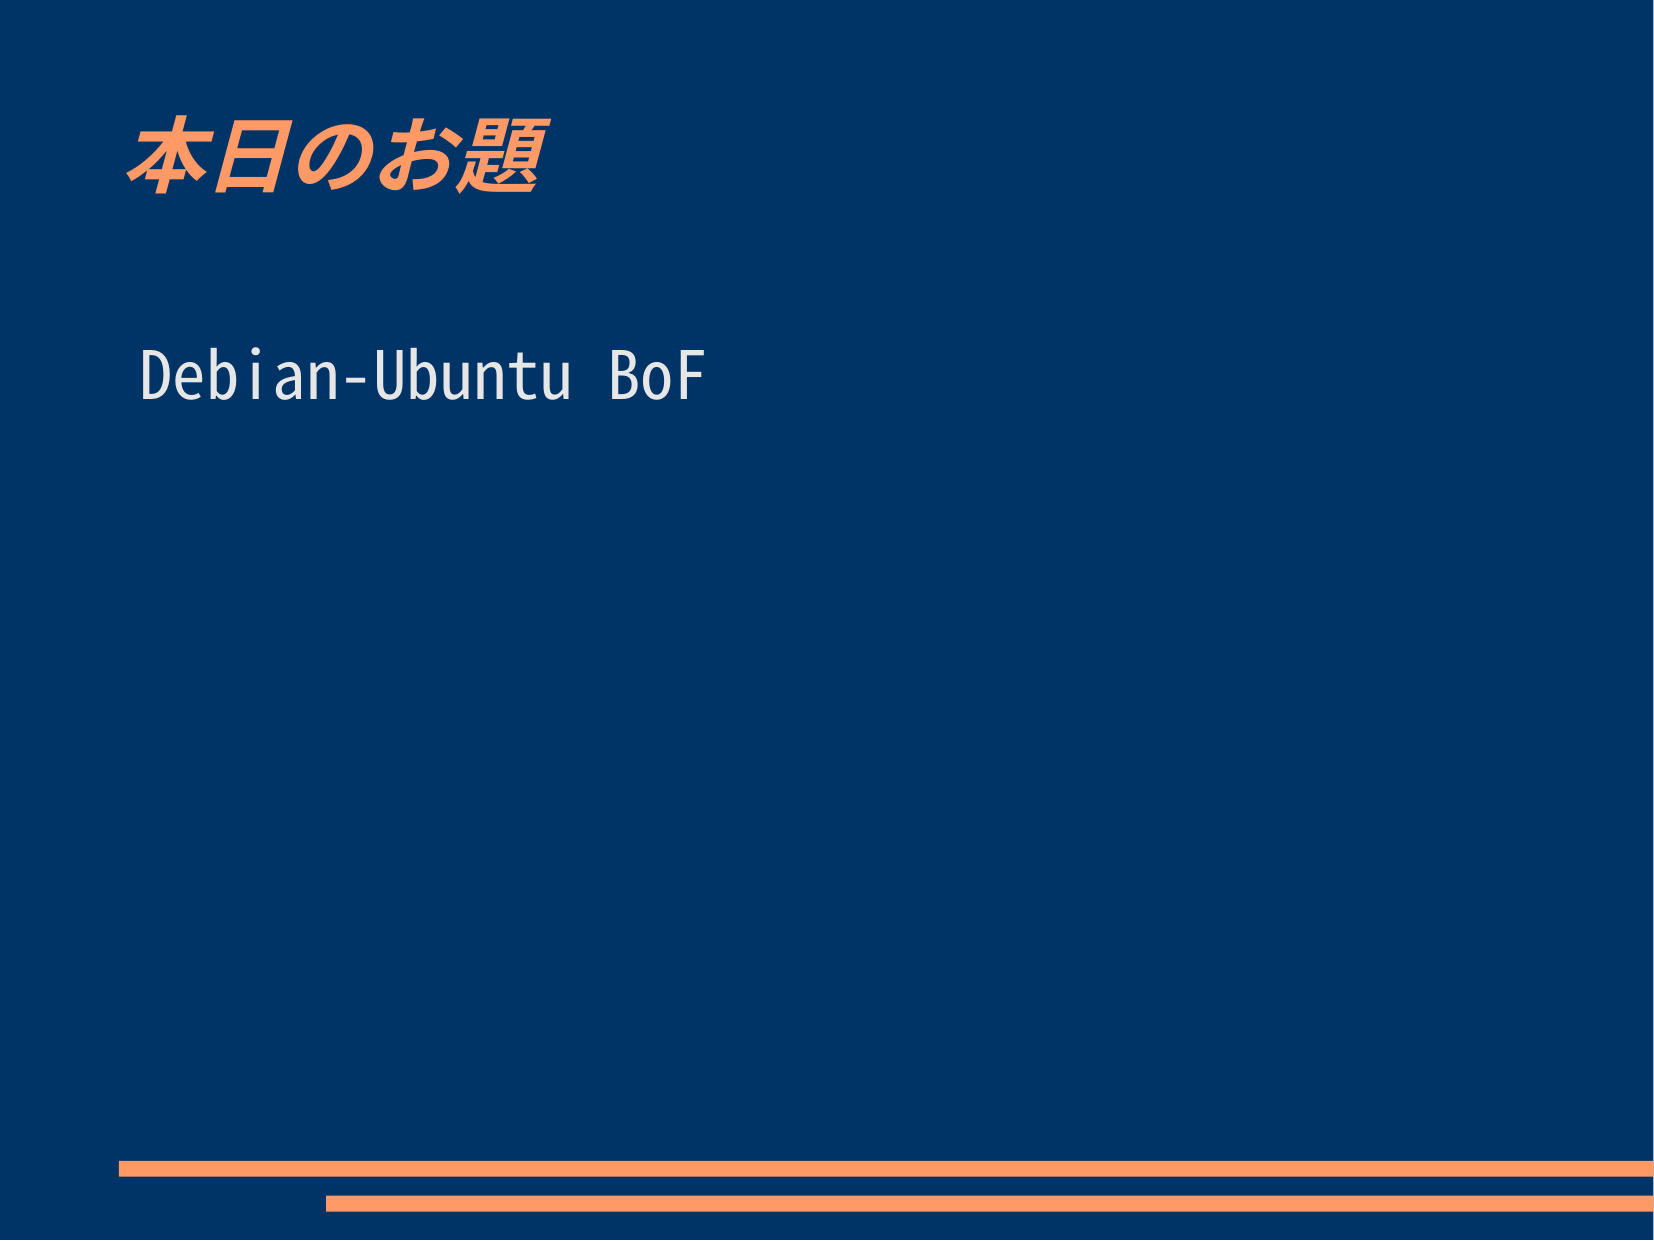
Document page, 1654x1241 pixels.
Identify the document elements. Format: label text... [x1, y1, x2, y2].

list Debian-Ubuntu BoF [121, 322, 1561, 414]
title 本日のお題 [121, 46, 1534, 254]
